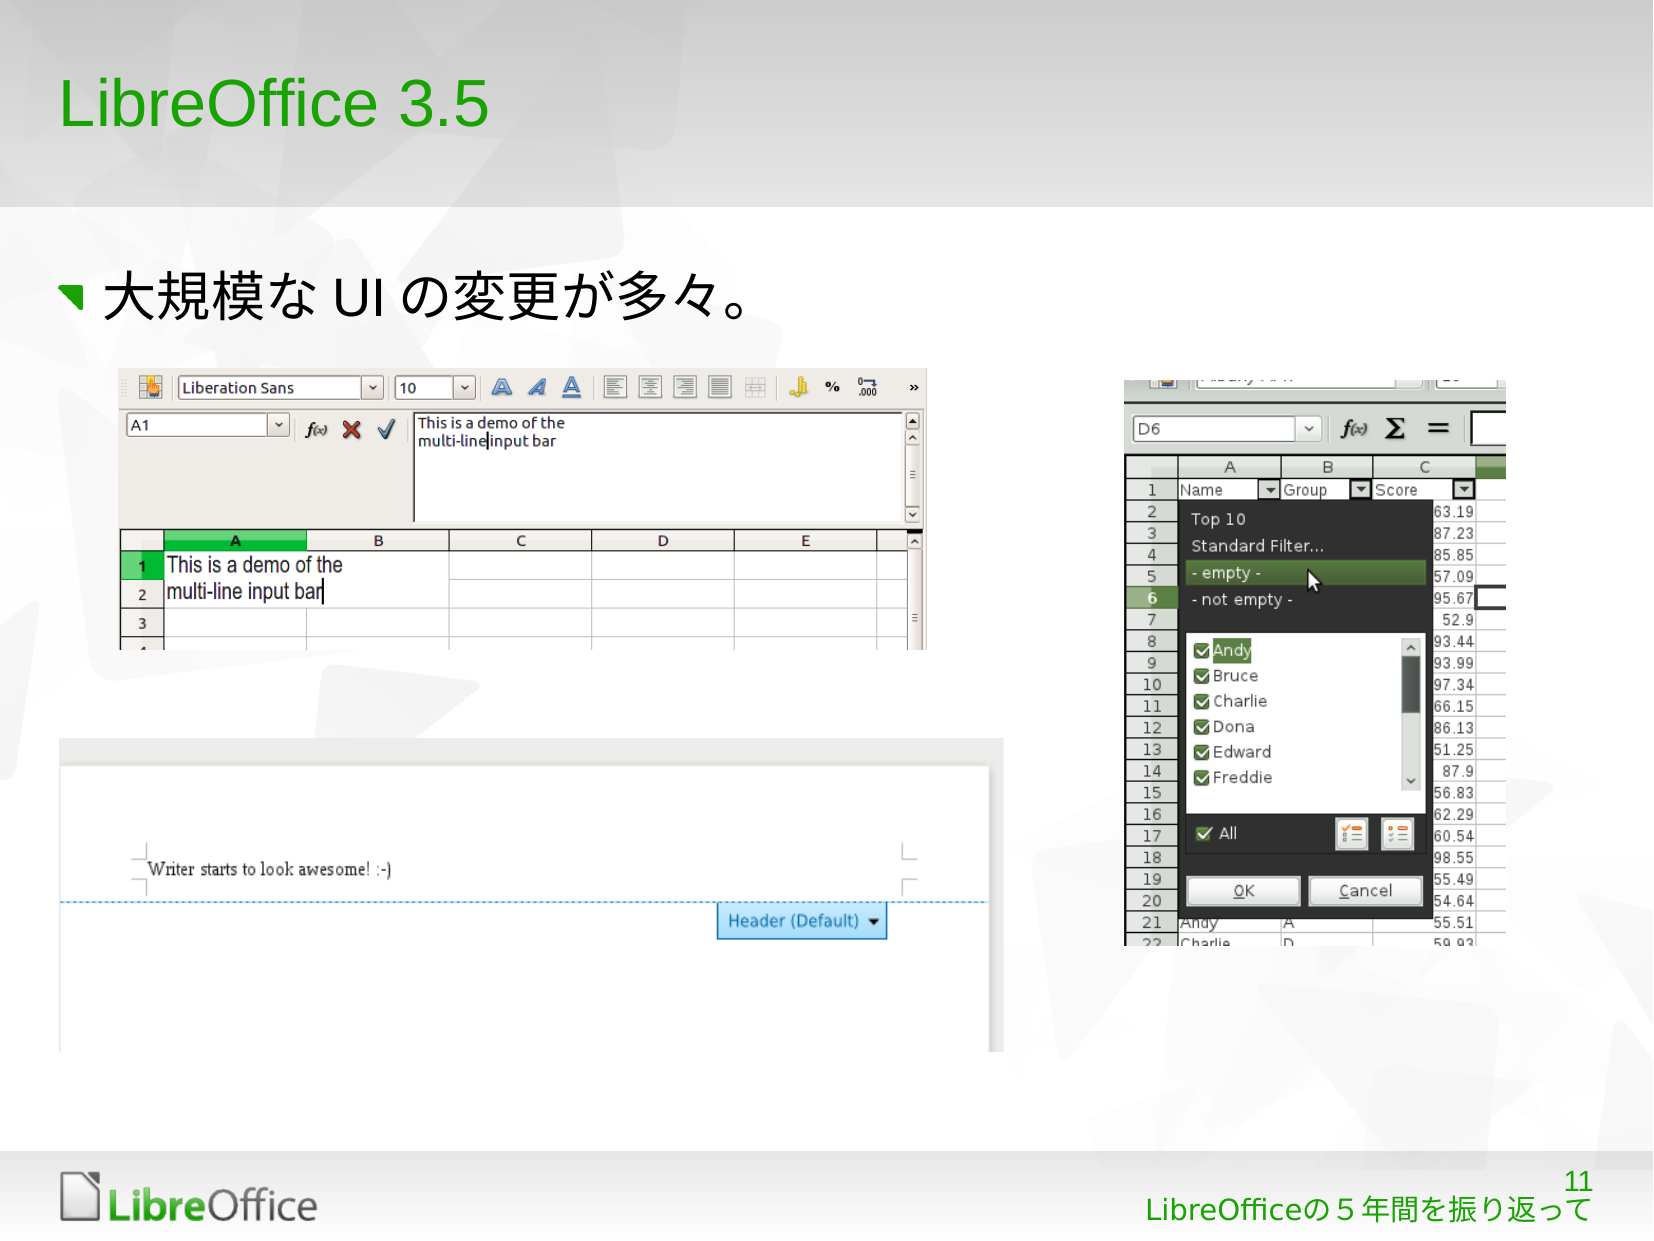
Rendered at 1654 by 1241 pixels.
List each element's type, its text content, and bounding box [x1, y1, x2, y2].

picture [0, 0, 1653, 1170]
picture [41, 1152, 337, 1241]
list 大規模なUIの変更が多々。 [58, 265, 1594, 384]
title LibreOffice 3.5 [58, 29, 1594, 178]
